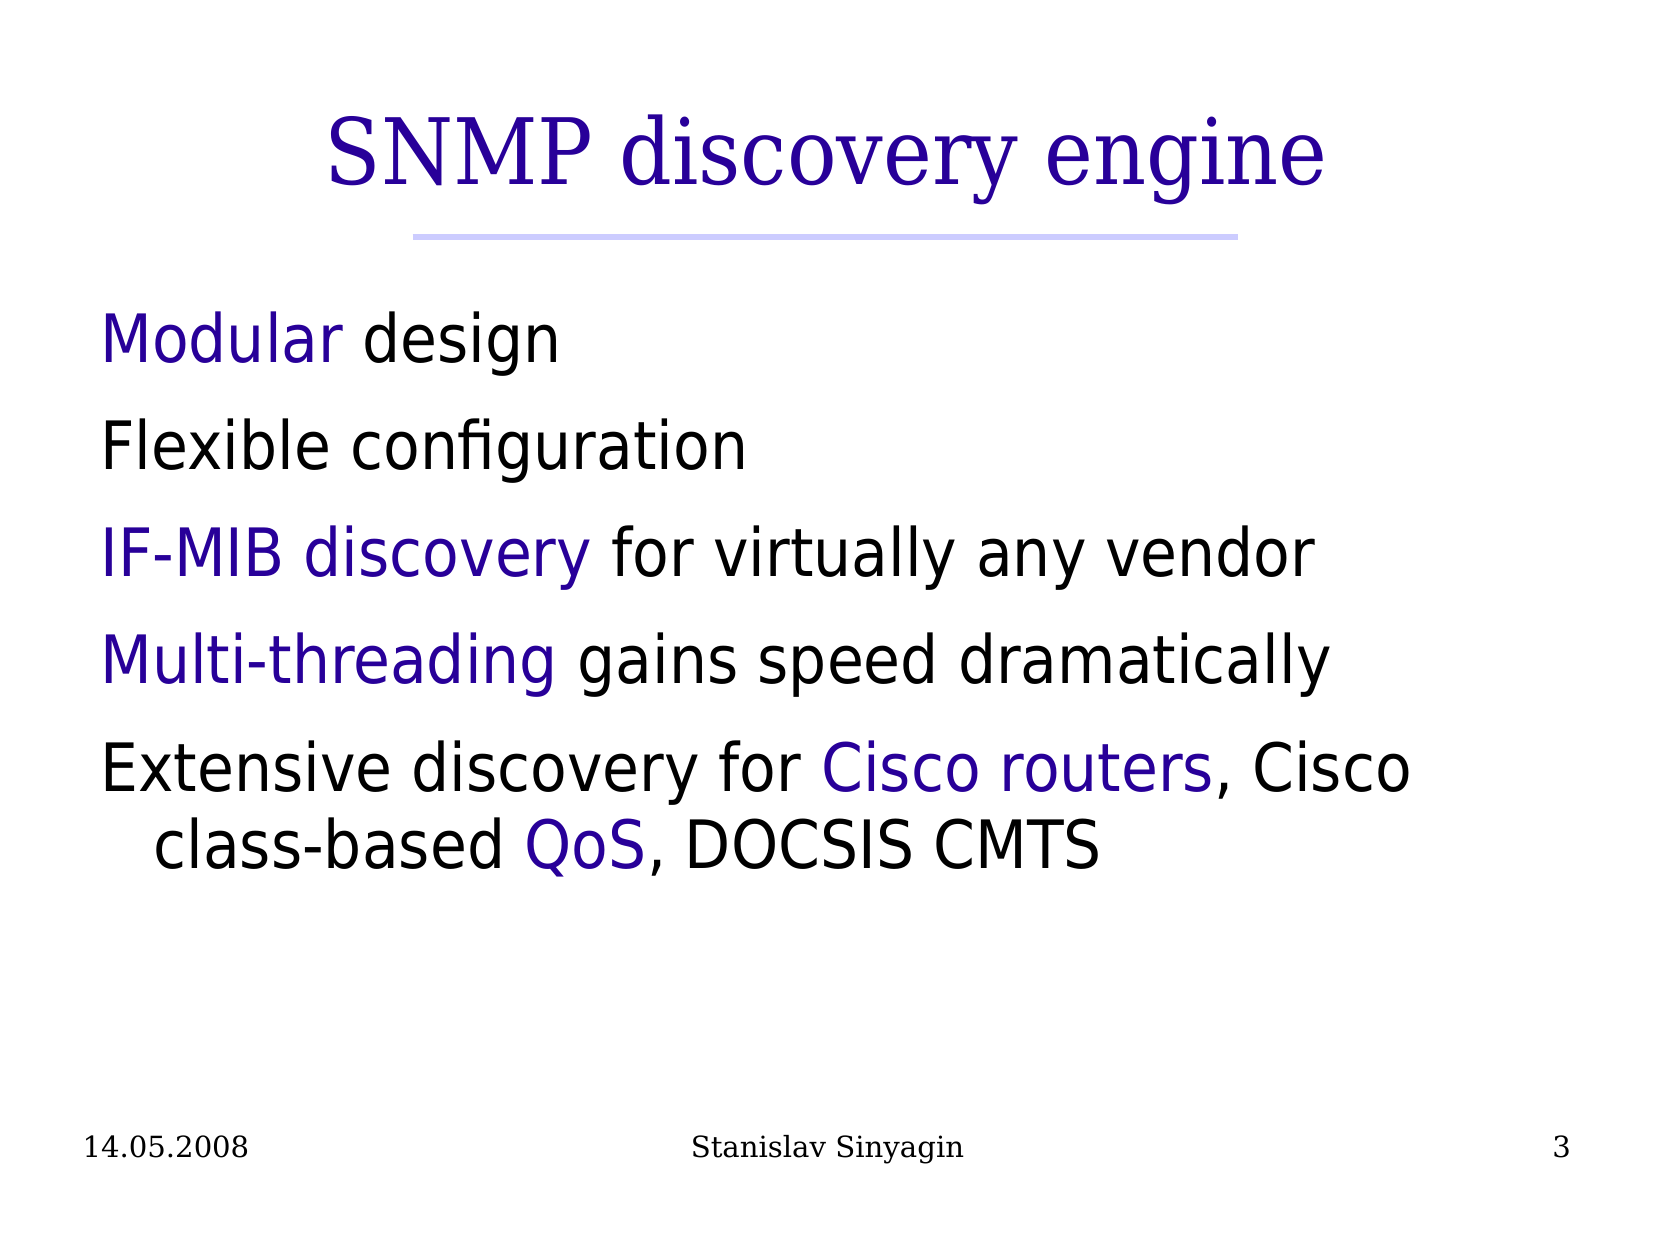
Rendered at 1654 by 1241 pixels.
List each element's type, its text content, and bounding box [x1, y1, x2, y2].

title SNMP discovery engine [82, 49, 1571, 257]
list Modular design Flexible configuration IF-MIB discovery for virtually any vendor Multi-threading gains speed dramatically Extensive discovery for Cisco routers, Cisco class-based QoS, DOCSIS CMTS [82, 300, 1571, 885]
